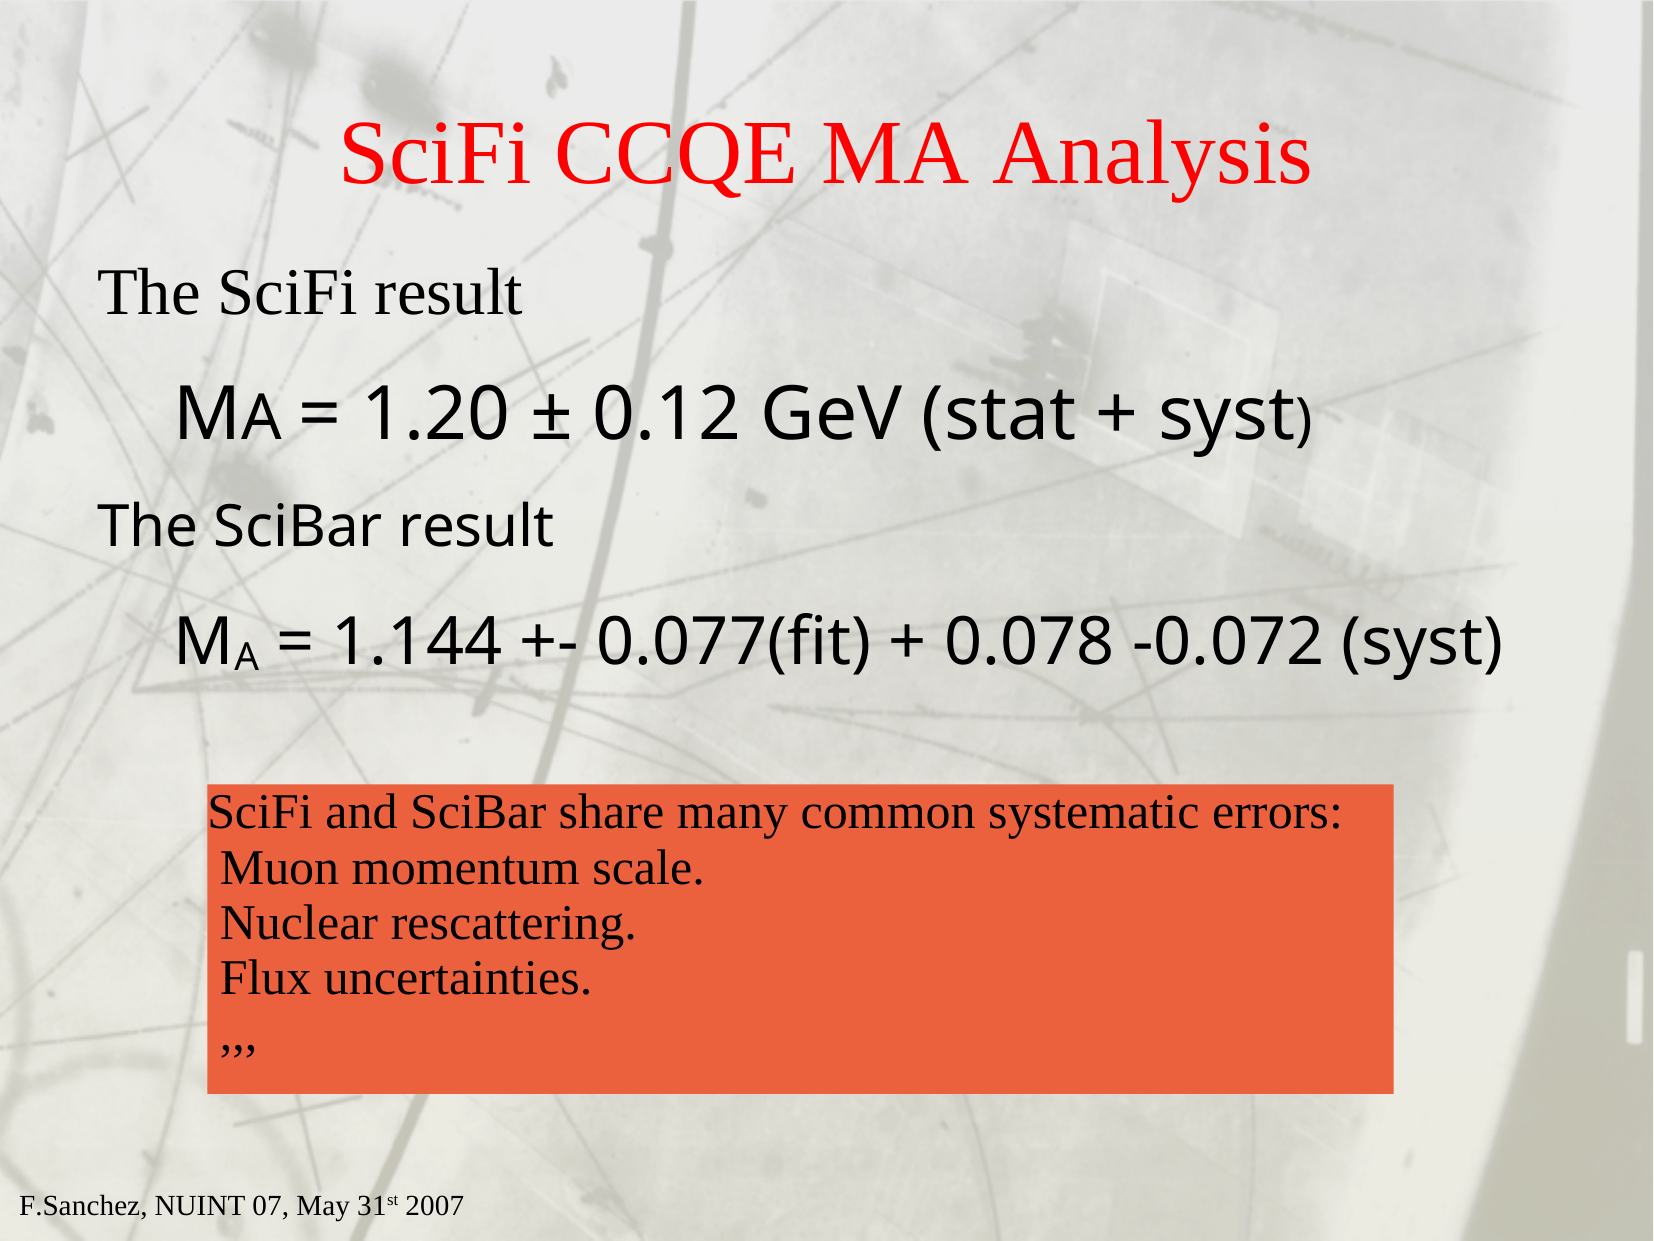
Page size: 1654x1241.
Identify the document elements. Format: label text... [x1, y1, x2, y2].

list The SciFi result MA = 1.20 ± 0.12 GeV (stat + syst) The SciBar result MA = 1.144 +- 0.077(fit) + 0.078 -0.072 (syst) [79, 255, 1568, 677]
title SciFi CCQE MA Analysis [82, 49, 1571, 257]
picture [0, 0, 1654, 1241]
text_box SciFi and SciBar share many common systematic errors: Muon momentum scale. Nuclear rescattering. Flux uncertainties. ,,, [207, 784, 1394, 1094]
